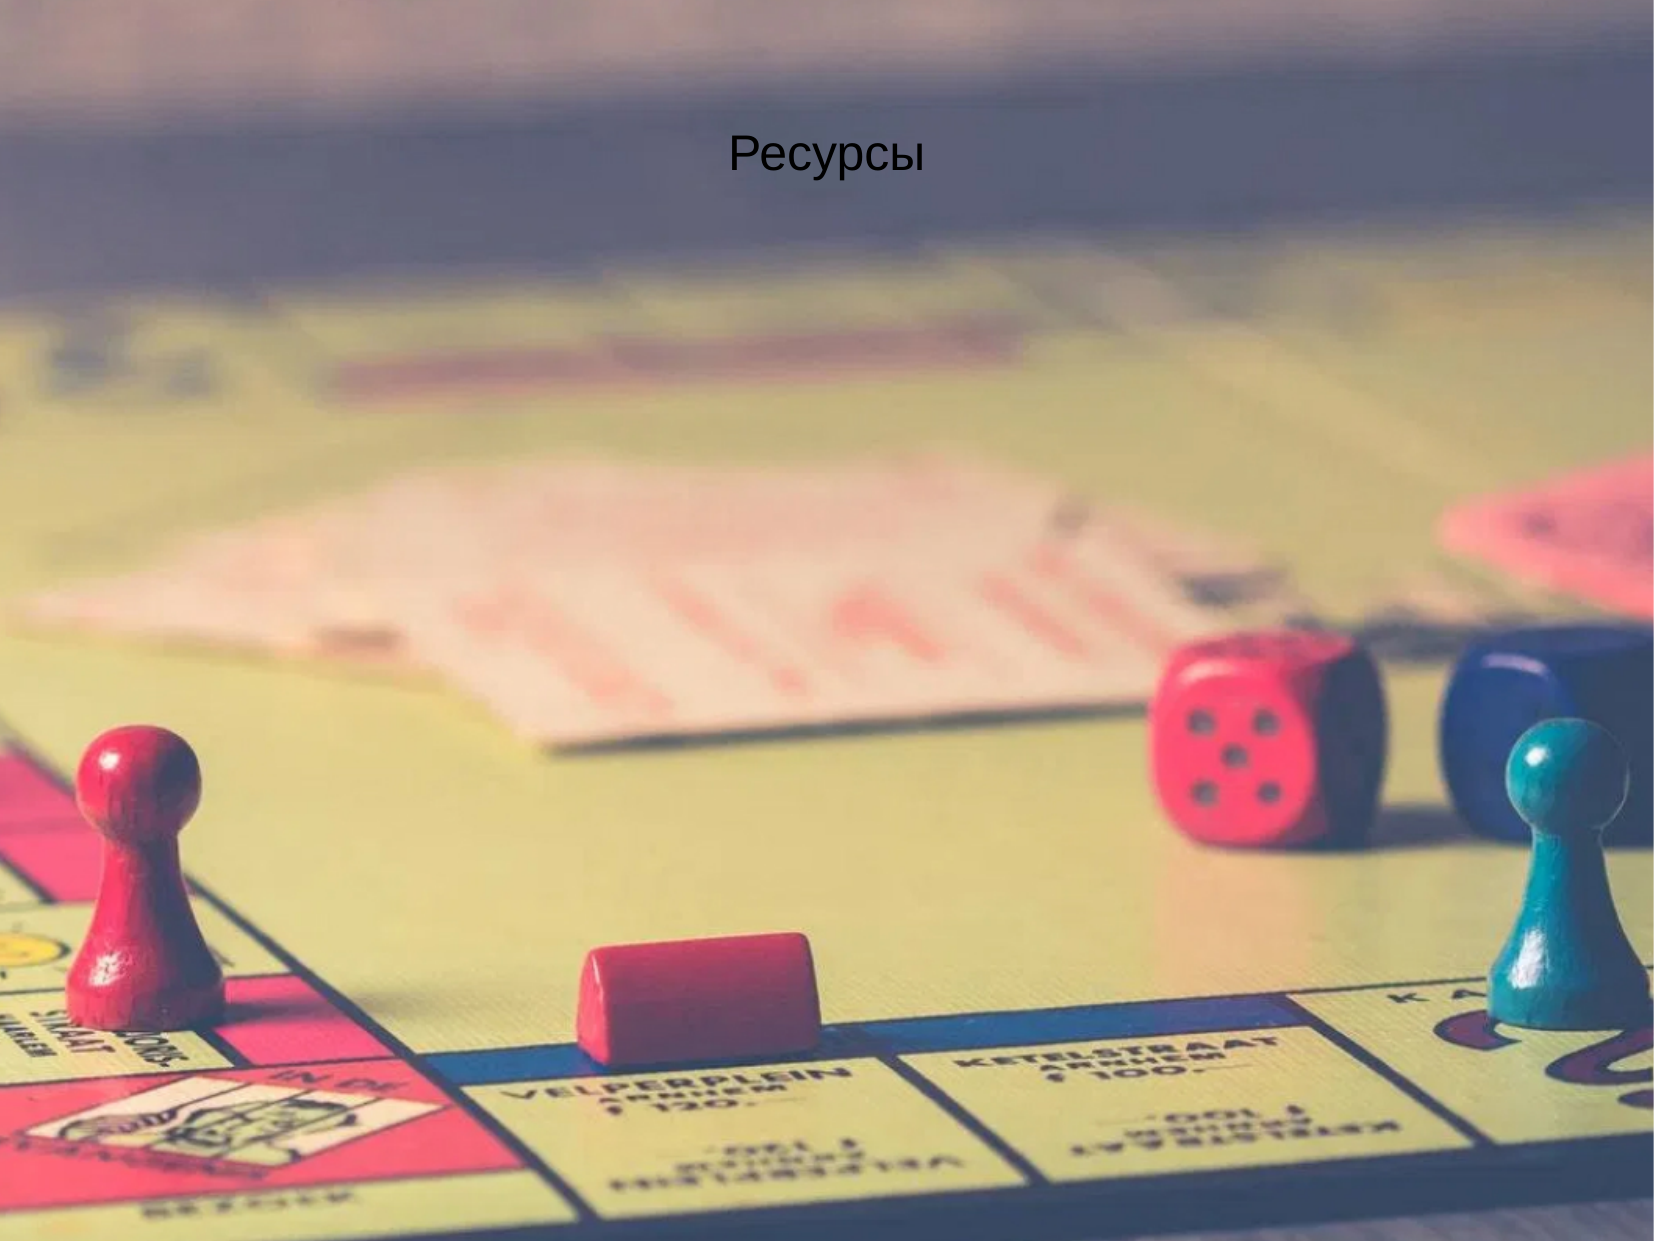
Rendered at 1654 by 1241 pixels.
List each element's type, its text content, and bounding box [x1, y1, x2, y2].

title Ресурсы [82, 49, 1571, 257]
text_box [0, 0, 1654, 1241]
